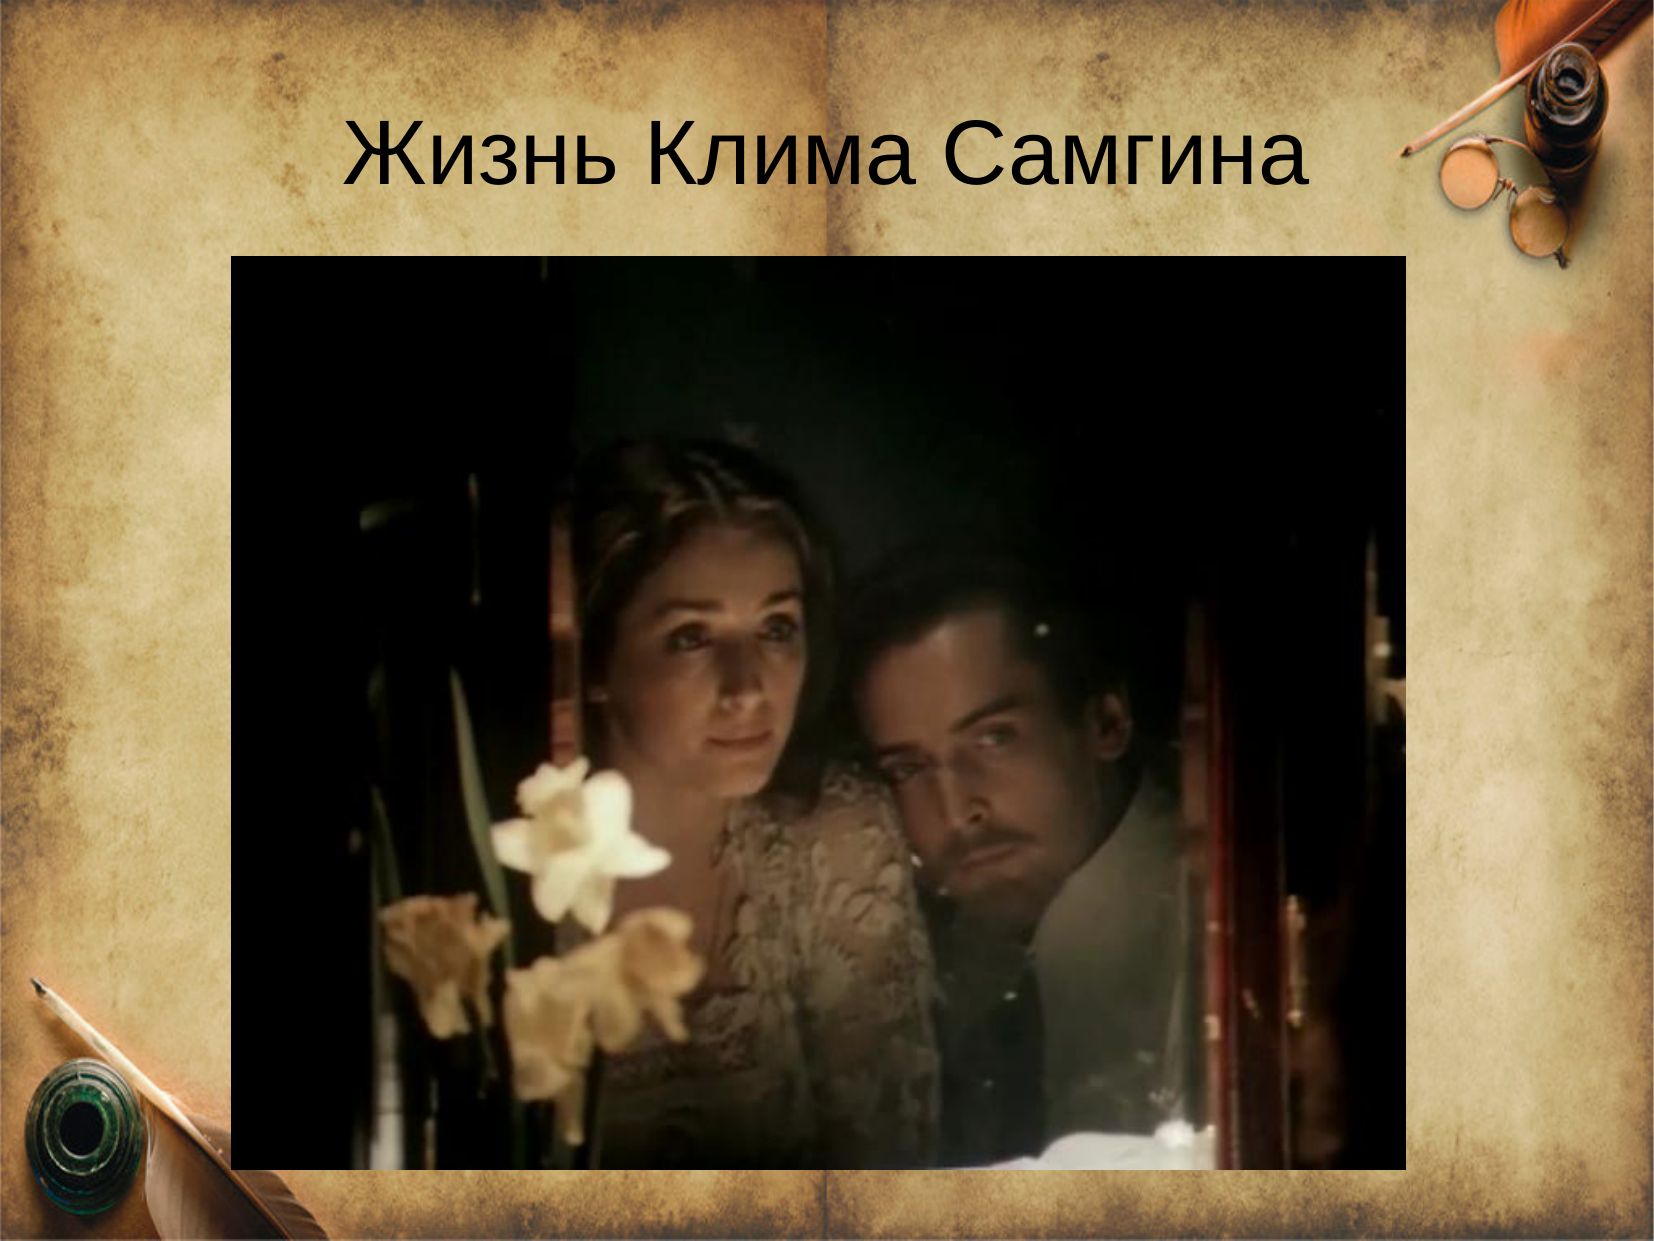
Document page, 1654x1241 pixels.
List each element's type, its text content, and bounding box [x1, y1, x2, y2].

title Жизнь Клима Самгина [82, 49, 1571, 257]
picture [0, 0, 1654, 1241]
